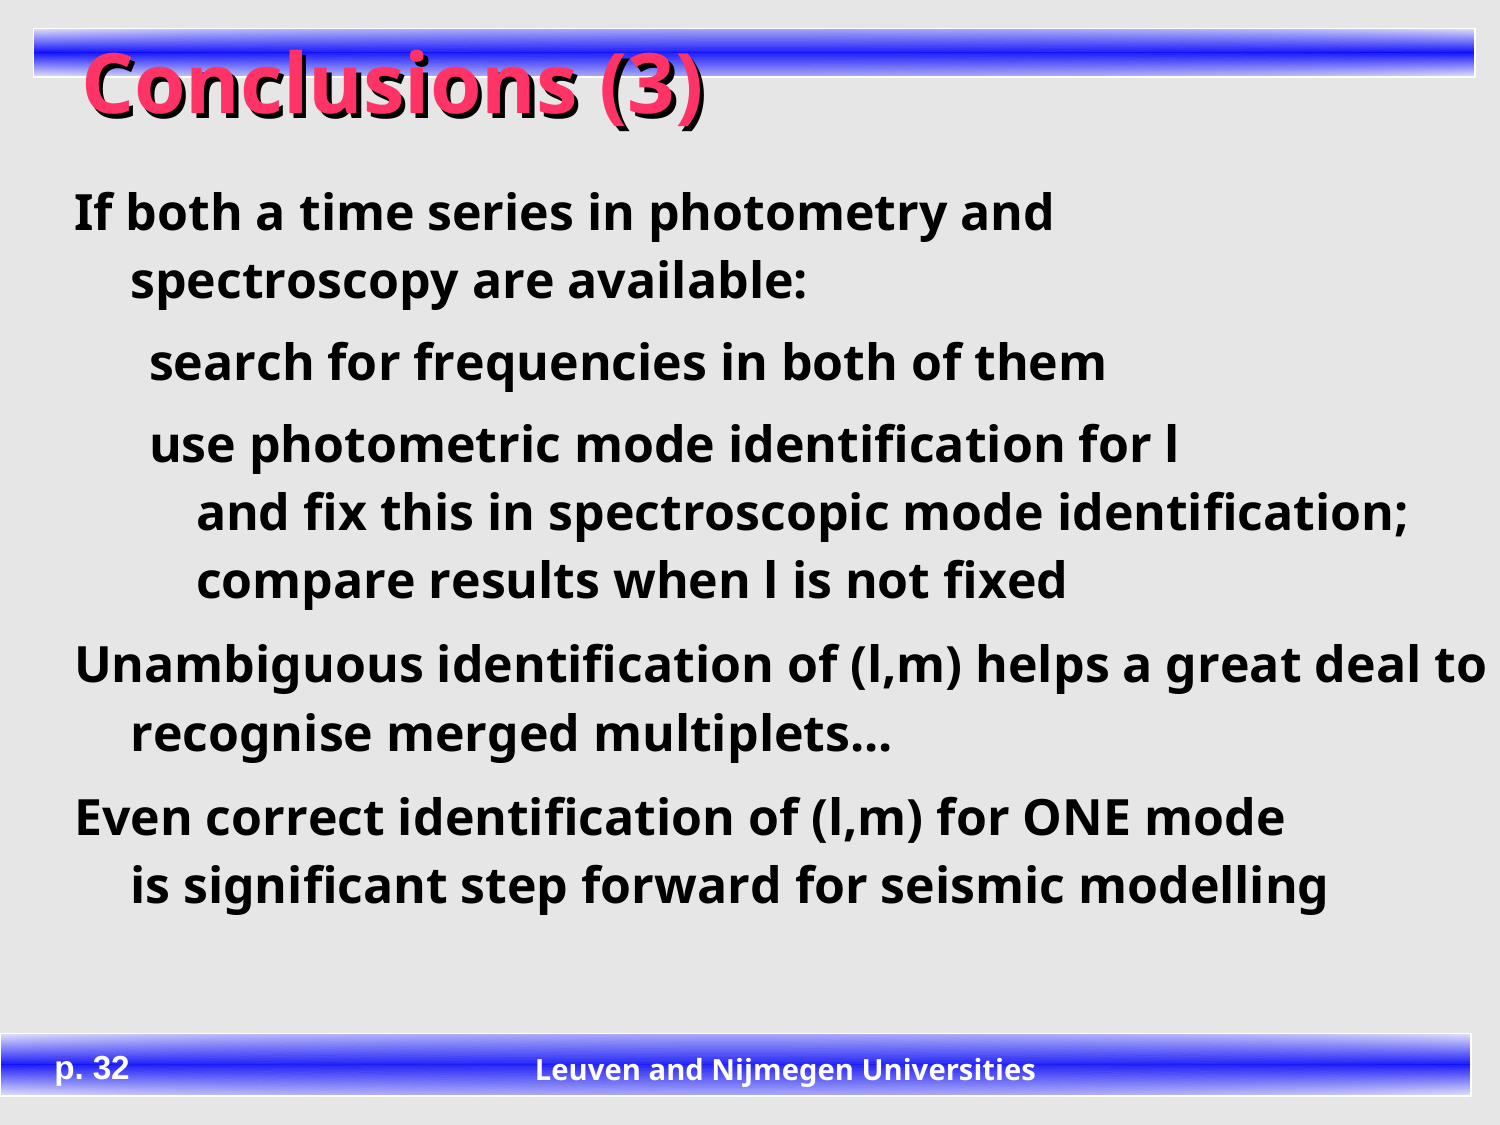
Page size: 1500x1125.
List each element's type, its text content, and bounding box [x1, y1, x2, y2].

list If both a time series in photometry and spectroscopy are available: search for frequencies in both of them use photometric mode identification for l and fix this in spectroscopic mode identification; compare results when l is not fixed Unambiguous identification of (l,m) helps a great deal to recognise merged multiplets... Even correct identification of (l,m) for ONE mode is significant step forward for seismic modelling [74, 176, 1500, 1063]
title Conclusions (3) [64, 18, 1500, 145]
title Moment method: Briquet & Aerts (2003) [1034, 1070, 1470, 1074]
